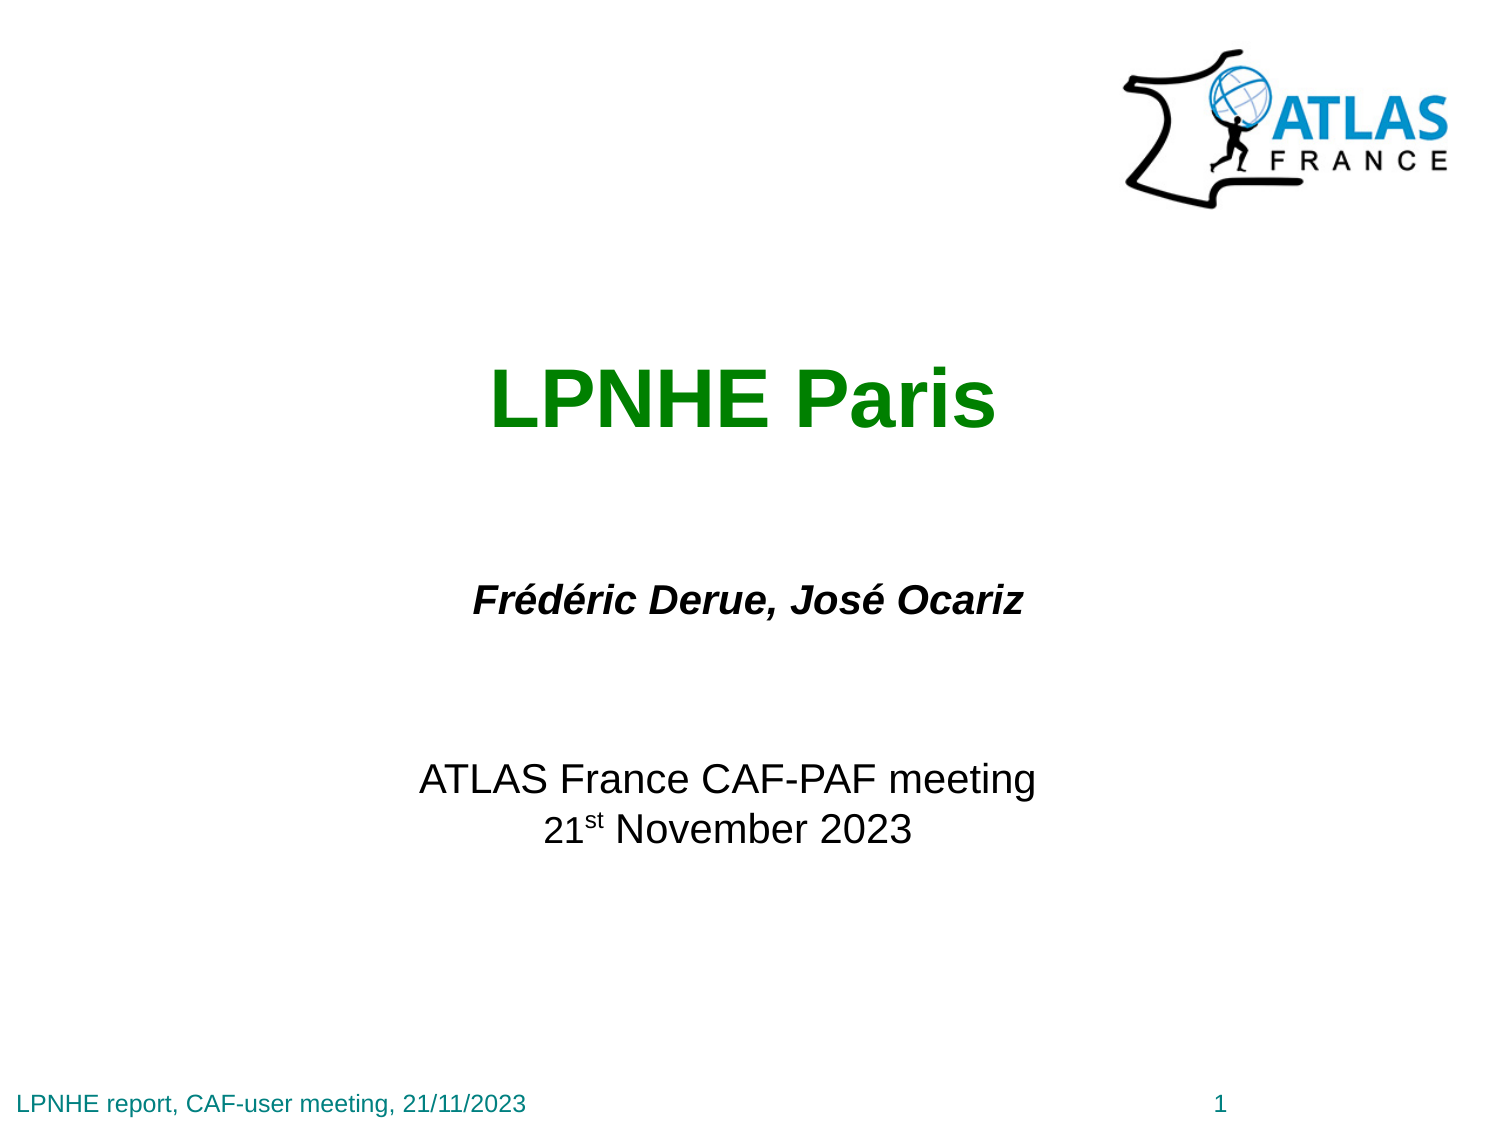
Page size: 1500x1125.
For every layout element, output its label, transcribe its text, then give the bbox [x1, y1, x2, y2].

text_box ATLAS France CAF-PAF meeting 21st November 2023 [381, 744, 1075, 853]
text_box LPNHE Paris [7, 342, 1500, 474]
picture [1110, 41, 1462, 218]
text_box Frédéric Derue, José Ocariz [401, 569, 1096, 631]
